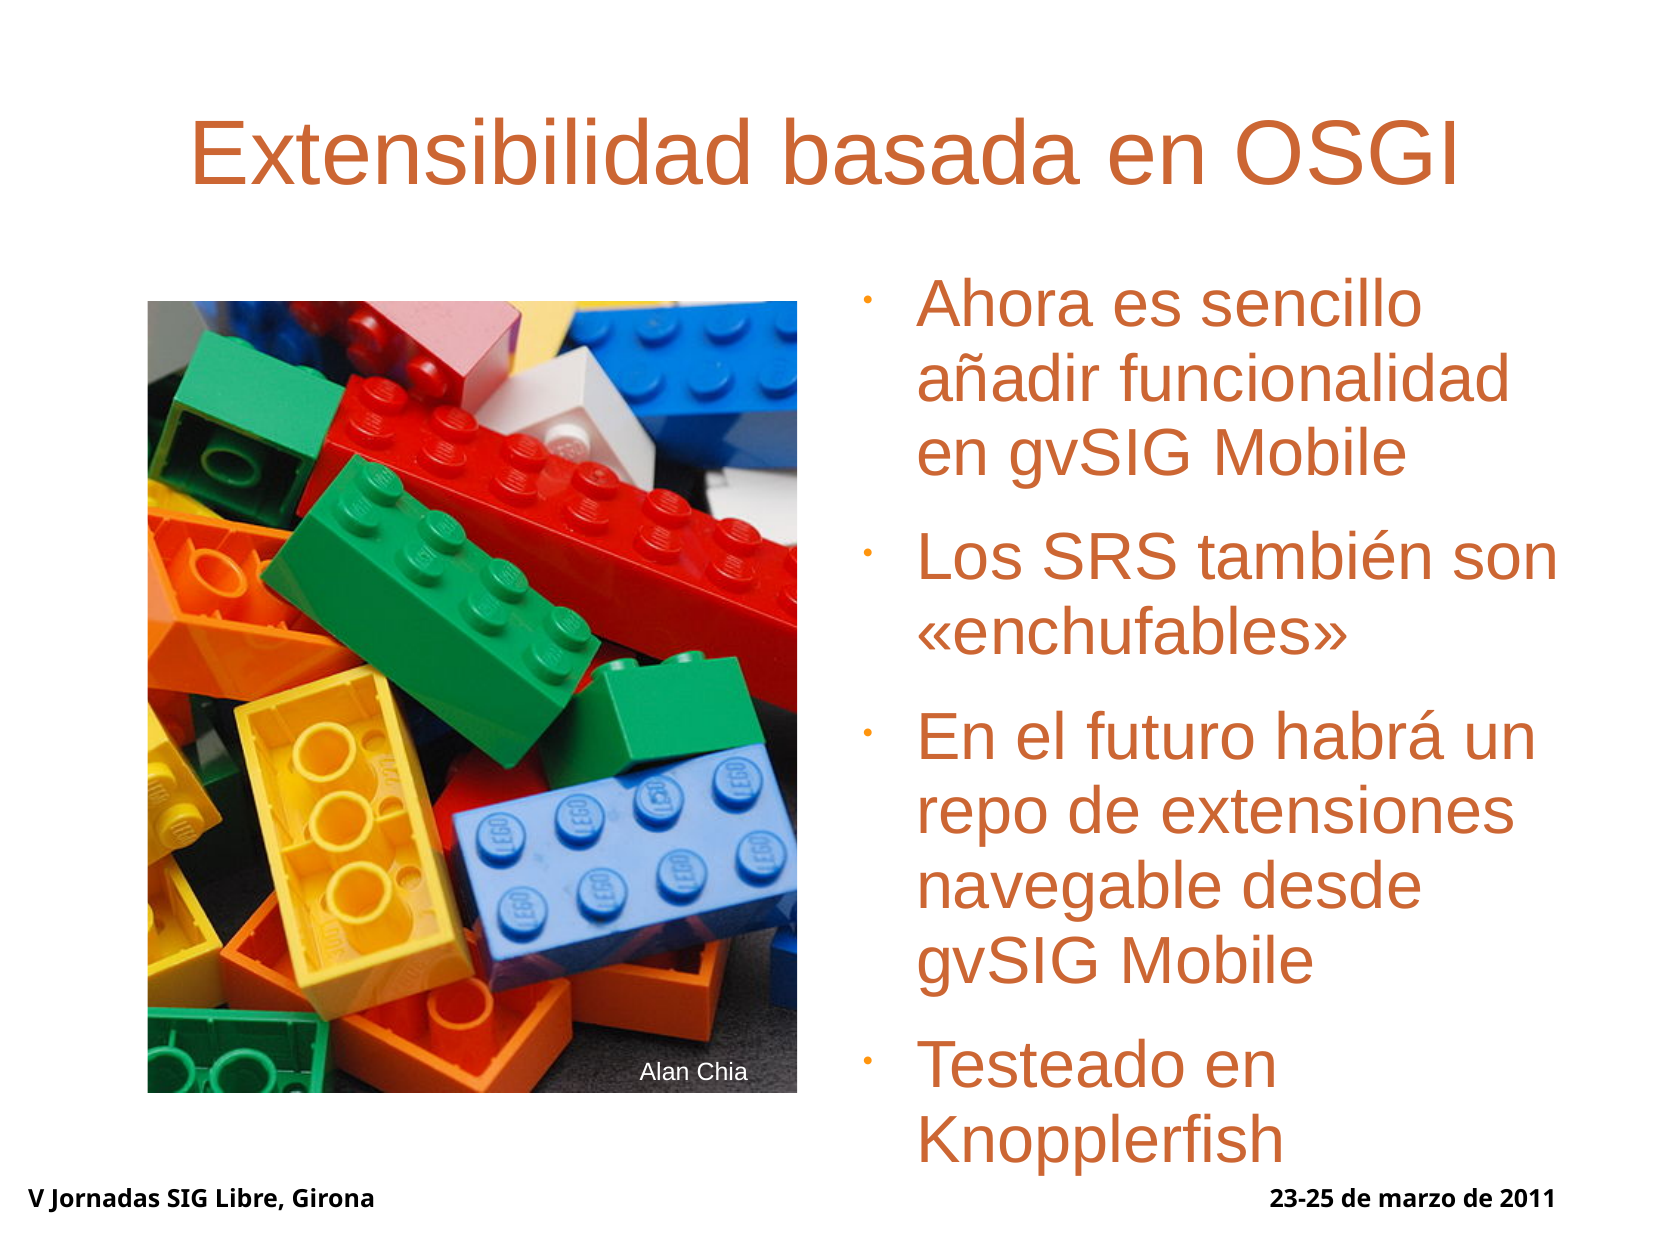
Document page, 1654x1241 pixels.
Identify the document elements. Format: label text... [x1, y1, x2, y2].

text_box Alan Chia [620, 1057, 768, 1087]
picture [147, 301, 798, 1093]
title Extensibilidad basada en OSGI [82, 49, 1571, 257]
list Ahora es sencillo añadir funcionalidad en gvSIG Mobile Los SRS también son «enchufables» En el futuro habrá un repo de extensiones navegable desde gvSIG Mobile Testeado en Knopplerfish [845, 265, 1572, 1202]
